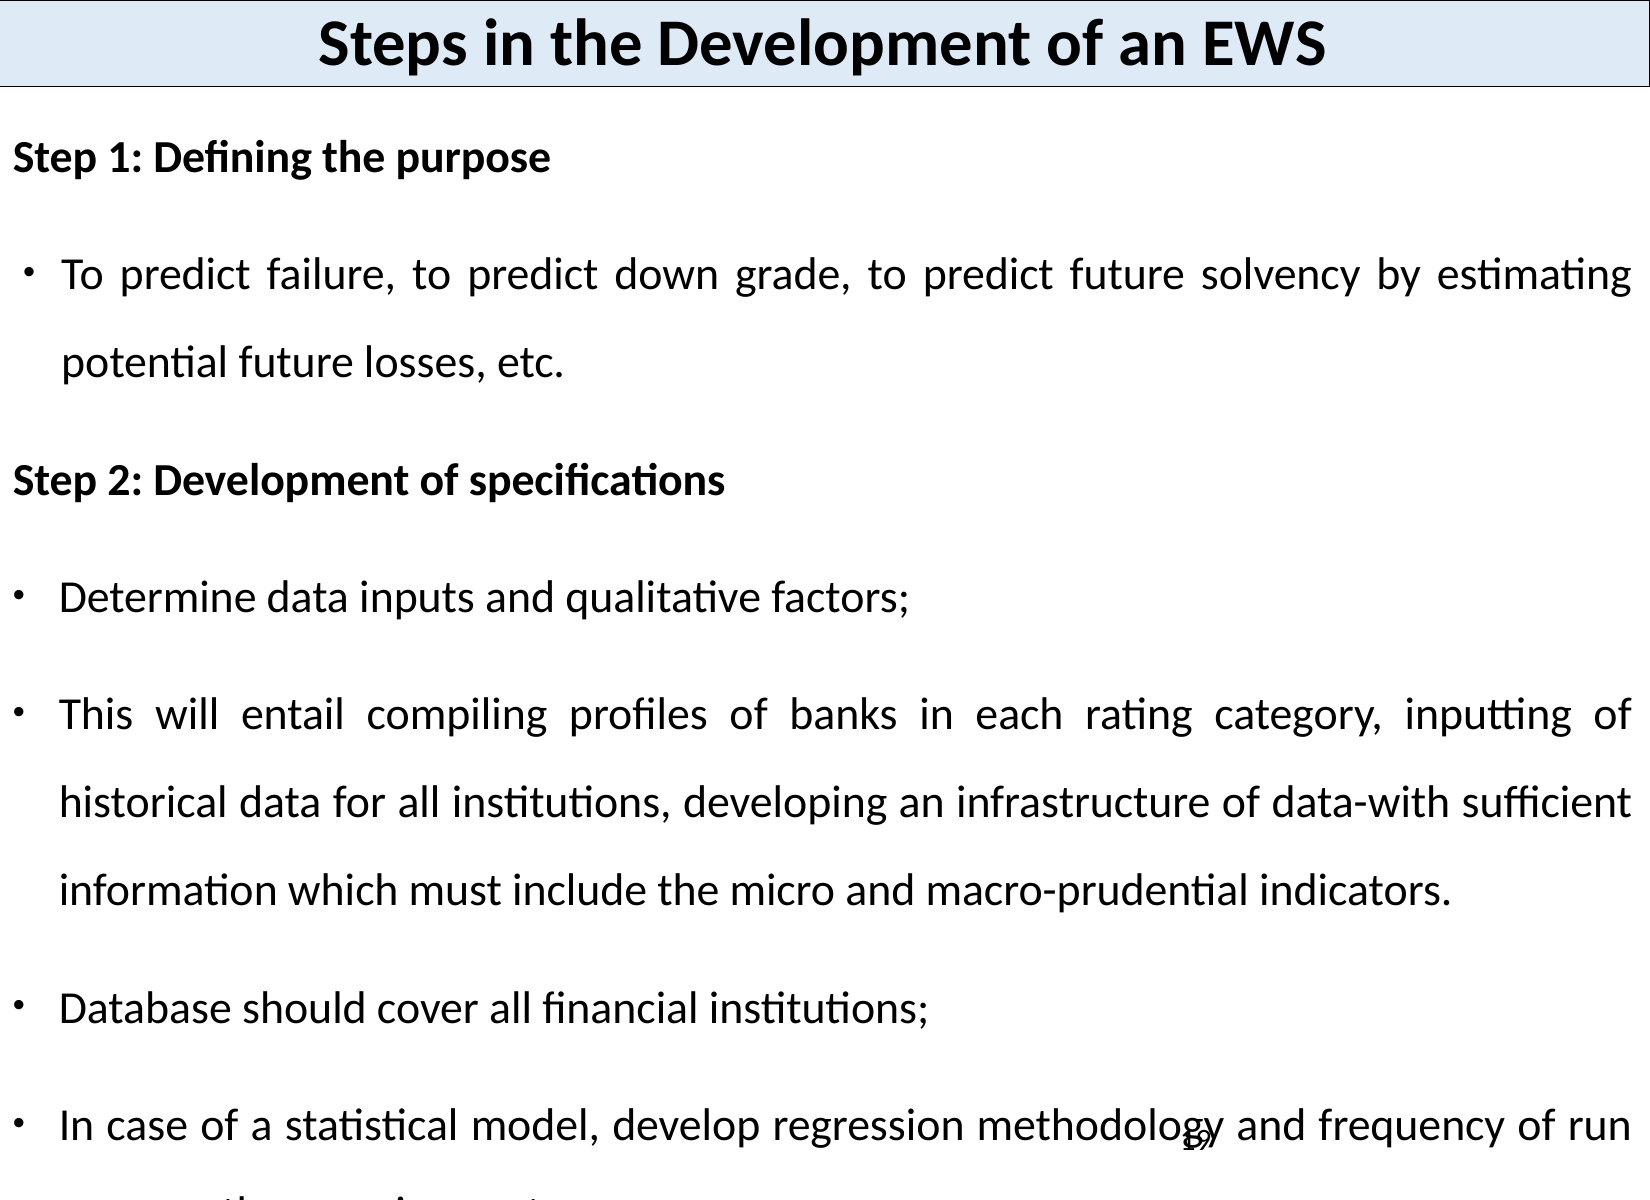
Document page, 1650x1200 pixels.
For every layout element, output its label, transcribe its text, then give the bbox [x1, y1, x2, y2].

title Steps in the Development of an EWS [0, 0, 1650, 87]
slide_number <numéro> [1165, 1112, 1537, 1177]
list Step 1: Defining the purpose To predict failure, to predict down grade, to predict future solvency by estimating potential future losses, etc. Step 2: Development of specifications Determine data inputs and qualitative factors; This will entail compiling profiles of banks in each rating category, inputting of historical data for all institutions, developing an infrastructure of data-with sufficient information which must include the micro and macro-prudential indicators. Database should cover all financial institutions; In case of a statistical model, develop regression methodology and frequency of run among other requirements. [0, 86, 1649, 1200]
